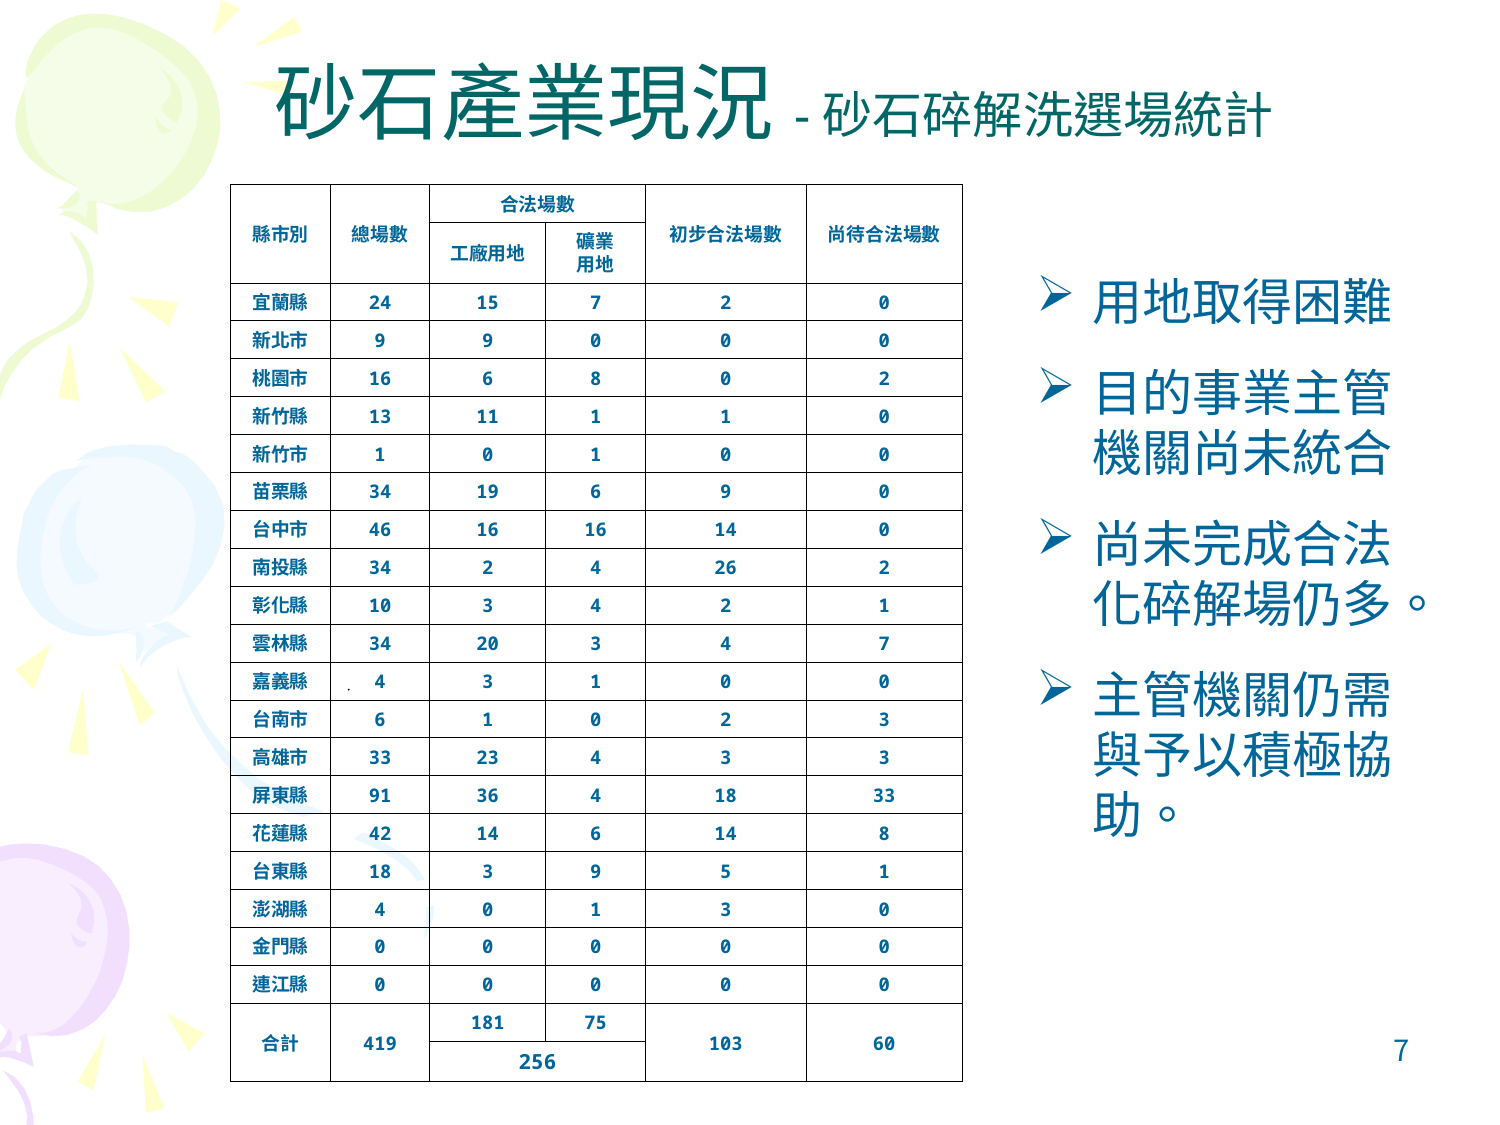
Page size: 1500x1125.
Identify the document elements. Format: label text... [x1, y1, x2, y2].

table_cell 嘉義縣 [231, 663, 330, 700]
table_cell 1 [546, 435, 645, 472]
list 用地取得困難 目的事業主管機關尚未統合 尚未完成合法化碎解場仍多。 主管機關仍需與予以積極協助。 [1021, 262, 1425, 994]
table_cell 台南市 [231, 701, 330, 737]
table_cell 6 [331, 701, 429, 737]
table_header 縣市別 [231, 185, 330, 283]
table_cell 0 [430, 966, 545, 1003]
table_cell 合計 [231, 1004, 330, 1081]
table_cell 3 [430, 587, 545, 624]
table_cell 3 [430, 663, 545, 700]
table_cell 2 [807, 359, 962, 396]
table_cell 3 [807, 738, 962, 775]
table_cell 91 [331, 776, 429, 813]
table_cell 14 [430, 814, 545, 851]
table_cell 0 [331, 928, 429, 965]
table_cell 0 [807, 435, 962, 472]
table_cell 0 [646, 359, 806, 396]
table_cell 0 [546, 321, 645, 358]
table_cell 1 [430, 701, 545, 737]
table_cell 18 [646, 776, 806, 813]
table_header 初步合法場數 [646, 185, 806, 283]
table_cell 33 [807, 776, 962, 813]
table_cell 0 [807, 966, 962, 1003]
table_cell 16 [331, 359, 429, 396]
table_cell 34 [331, 625, 429, 662]
table_cell 0 [546, 928, 645, 965]
table_cell 澎湖縣 [231, 890, 330, 927]
table_cell 4 [331, 890, 429, 927]
table_cell 4 [646, 625, 806, 662]
table_cell 南投縣 [231, 549, 330, 586]
table_cell 桃園市 [231, 359, 330, 396]
table_cell 4 [546, 738, 645, 775]
table_header 尚待合法場數 [807, 185, 962, 283]
table_cell 0 [430, 890, 545, 927]
table_cell 9 [430, 321, 545, 358]
table_cell 15 [430, 284, 545, 320]
table_cell 6 [430, 359, 545, 396]
table_cell 181 [430, 1004, 545, 1041]
table_cell 花蓮縣 [231, 814, 330, 851]
table_cell 3 [807, 701, 962, 737]
table_cell 0 [807, 928, 962, 965]
table_cell 256 [430, 1042, 645, 1081]
table_cell 彰化縣 [231, 587, 330, 624]
table_header 總場數 [331, 185, 429, 283]
table_cell 0 [807, 890, 962, 927]
table_cell 雲林縣 [231, 625, 330, 662]
table_cell 台東縣 [231, 852, 330, 889]
table_cell 0 [646, 663, 806, 700]
table_cell 1 [646, 397, 806, 434]
table_cell 0 [807, 473, 962, 510]
table_cell 2 [646, 587, 806, 624]
table_cell 23 [430, 738, 545, 775]
table_cell 3 [430, 852, 545, 889]
table_cell 新竹縣 [231, 397, 330, 434]
table_cell 0 [646, 435, 806, 472]
table_cell 金門縣 [231, 928, 330, 965]
table_cell 75 [546, 1004, 645, 1041]
table_cell 24 [331, 284, 429, 320]
table_cell 0 [807, 284, 962, 320]
table_cell 60 [807, 1004, 962, 1081]
table_cell 礦業 用地 [546, 223, 645, 283]
table_cell 2 [430, 549, 545, 586]
table_cell 新北市 [231, 321, 330, 358]
table_cell 4 [546, 776, 645, 813]
table_cell 3 [646, 738, 806, 775]
table_cell 0 [646, 321, 806, 358]
table_cell 高雄市 [231, 738, 330, 775]
table_cell 9 [331, 321, 429, 358]
table_cell 19 [430, 473, 545, 510]
table_cell 2 [646, 701, 806, 737]
table_cell 1 [331, 435, 429, 472]
table_cell 7 [546, 284, 645, 320]
table_cell 連江縣 [231, 966, 330, 1003]
table_cell 34 [331, 549, 429, 586]
table_cell 8 [546, 359, 645, 396]
table_cell 1 [546, 397, 645, 434]
table_cell 9 [546, 852, 645, 889]
table_cell 103 [646, 1004, 806, 1081]
table_cell 工廠用地 [430, 223, 545, 283]
table_cell 419 [331, 1004, 429, 1081]
table_cell 0 [546, 701, 645, 737]
table_cell 0 [807, 511, 962, 548]
table_cell 10 [331, 587, 429, 624]
table_cell 6 [546, 814, 645, 851]
table_cell 9 [646, 473, 806, 510]
table_cell 屏東縣 [231, 776, 330, 813]
table_cell 苗栗縣 [231, 473, 330, 510]
table_cell 16 [430, 511, 545, 548]
table_cell 26 [646, 549, 806, 586]
table_cell 4 [331, 663, 429, 700]
table_cell 5 [646, 852, 806, 889]
table_cell 2 [646, 284, 806, 320]
table_cell 4 [546, 587, 645, 624]
table_cell 1 [807, 852, 962, 889]
table_cell 0 [430, 928, 545, 965]
table_cell 18 [331, 852, 429, 889]
table_cell 0 [331, 966, 429, 1003]
table_cell 台中市 [231, 511, 330, 548]
text_box 砂石產業現況-砂石碎解洗選場統計 [147, 42, 1400, 159]
table_cell 0 [430, 435, 545, 472]
table_cell 0 [807, 321, 962, 358]
table_cell 2 [807, 549, 962, 586]
table_cell 0 [546, 966, 645, 1003]
table_cell 36 [430, 776, 545, 813]
table_cell 宜蘭縣 [231, 284, 330, 320]
table_cell 0 [807, 663, 962, 700]
table_cell 新竹市 [231, 435, 330, 472]
table_cell 20 [430, 625, 545, 662]
table_cell 1 [546, 890, 645, 927]
table_cell 46 [331, 511, 429, 548]
table_cell 8 [807, 814, 962, 851]
table_cell 3 [646, 890, 806, 927]
table_cell 14 [646, 511, 806, 548]
table_cell 7 [807, 625, 962, 662]
table_cell 0 [646, 966, 806, 1003]
table_cell 11 [430, 397, 545, 434]
table_cell 34 [331, 473, 429, 510]
table_cell 3 [546, 625, 645, 662]
table_cell 33 [331, 738, 429, 775]
table_cell 0 [646, 928, 806, 965]
table_cell 1 [546, 663, 645, 700]
table_cell 13 [331, 397, 429, 434]
table_cell 0 [807, 397, 962, 434]
table_cell 6 [546, 473, 645, 510]
table_header 合法場數 [430, 185, 645, 222]
table_cell 14 [646, 814, 806, 851]
table_cell 16 [546, 511, 645, 548]
table_cell 1 [807, 587, 962, 624]
text_box <編號> [1074, 1024, 1426, 1100]
table_cell 42 [331, 814, 429, 851]
table_cell 4 [546, 549, 645, 586]
